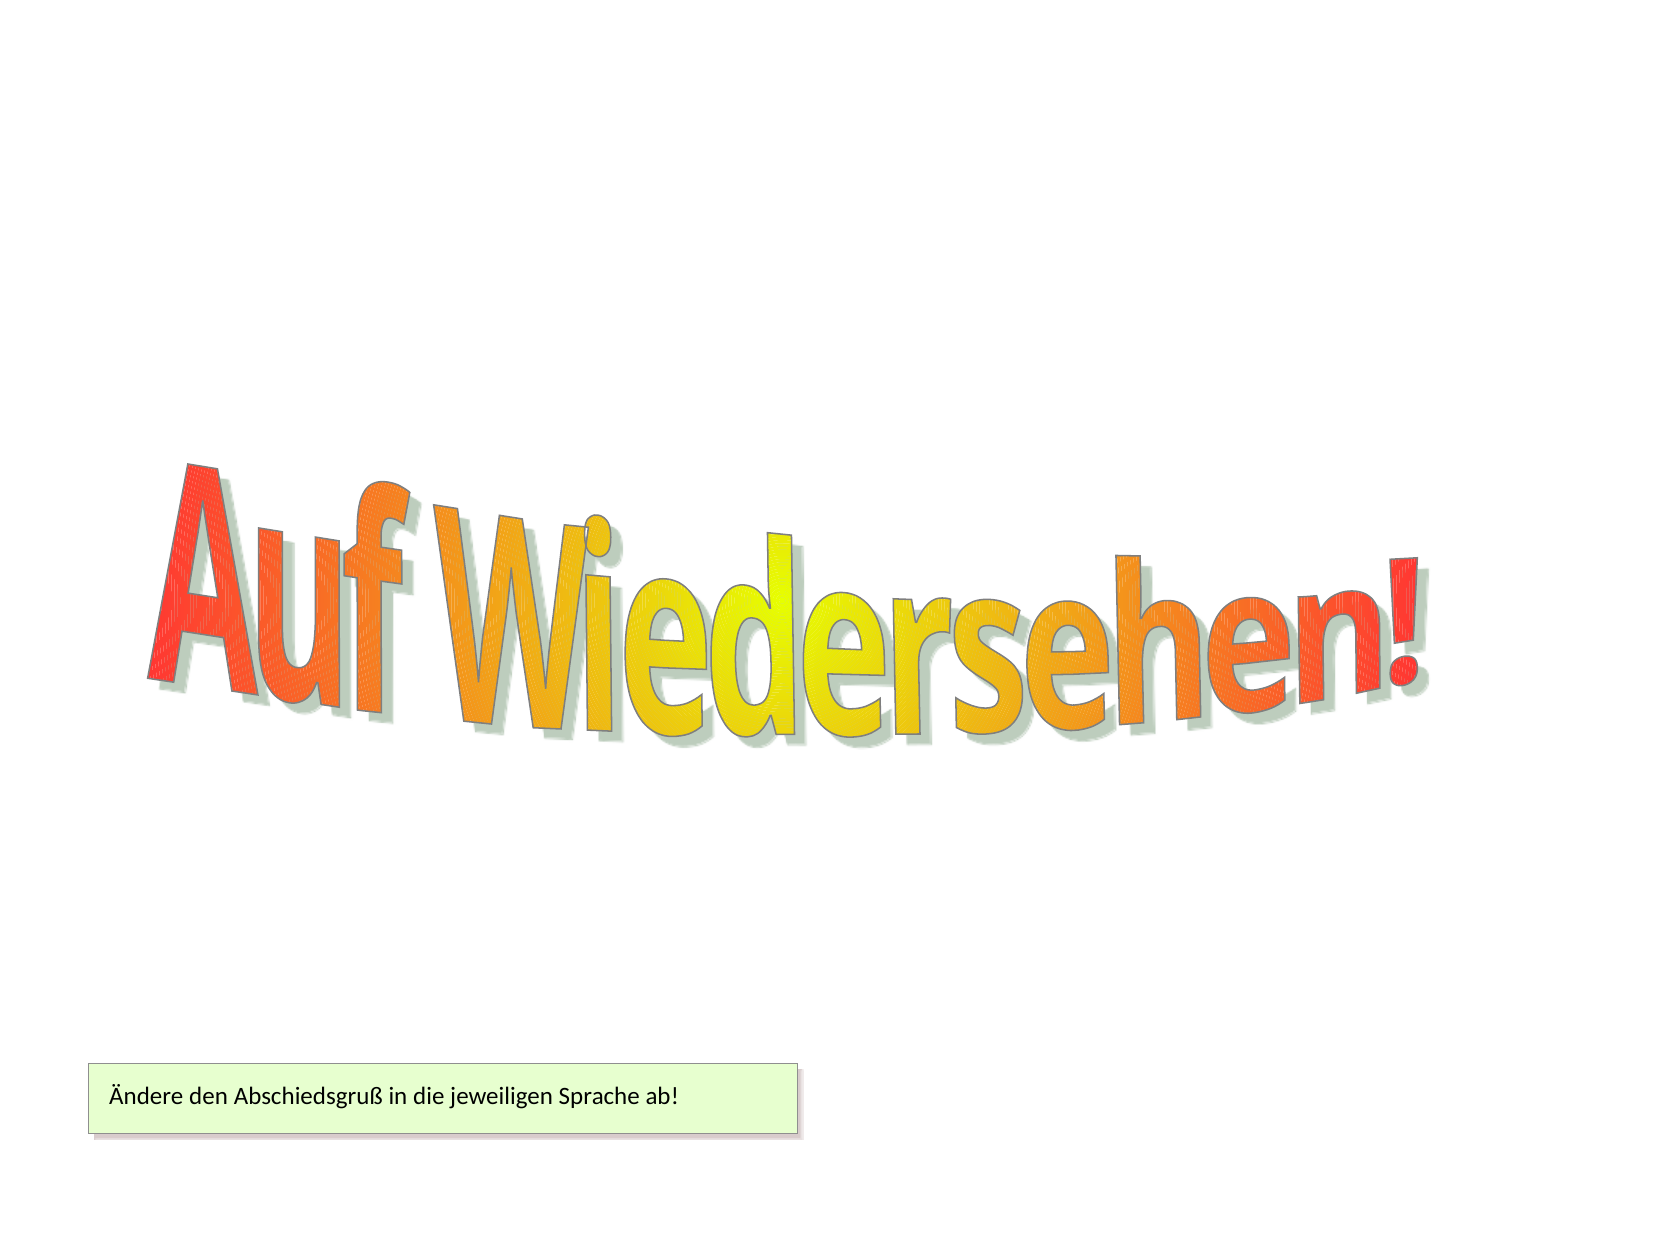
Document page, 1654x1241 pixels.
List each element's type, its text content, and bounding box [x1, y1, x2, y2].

text_box Auf Wiedersehen! [893, 597, 951, 735]
text_box Auf Wiedersehen! [258, 527, 340, 708]
text_box Ändere den Abschiedsgruß in die jeweiligen Sprache ab! [88, 1063, 798, 1134]
text_box Auf Wiedersehen! [1115, 555, 1201, 725]
text_box Auf Wiedersehen! [147, 463, 258, 695]
text_box Auf Wiedersehen! [1298, 590, 1380, 704]
text_box Auf Wiedersehen! [344, 481, 410, 713]
text_box Auf Wiedersehen! [803, 592, 885, 738]
text_box Auf Wiedersehen! [433, 504, 611, 729]
text_box Auf Wiedersehen! [1390, 557, 1418, 644]
text_box Auf Wiedersehen! [1208, 597, 1290, 714]
text_box Auf Wiedersehen! [625, 578, 707, 737]
text_box Auf Wiedersehen! [954, 599, 1023, 735]
text_box Auf Wiedersehen! [1390, 656, 1418, 686]
text_box Auf Wiedersehen! [1026, 601, 1109, 731]
text_box Auf Wiedersehen! [711, 532, 795, 737]
text_box Auf Wiedersehen! [585, 574, 612, 732]
